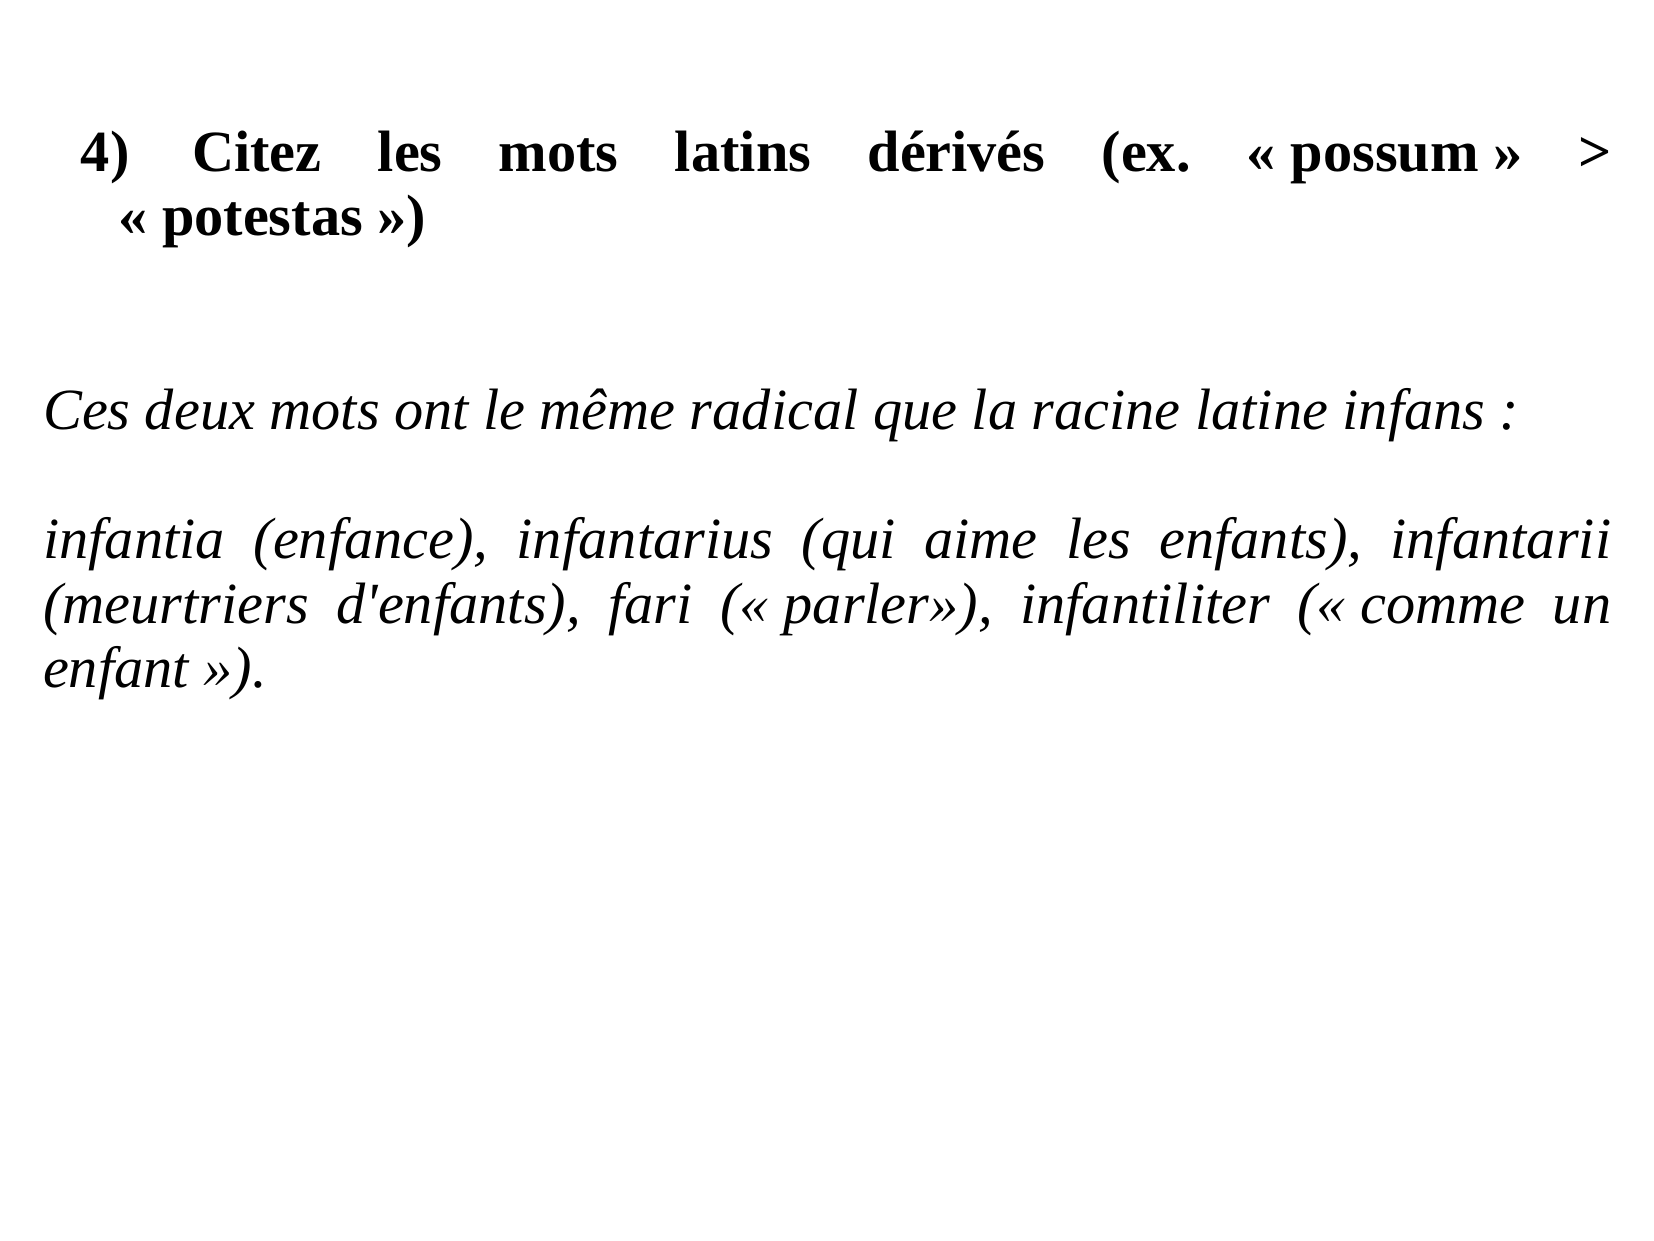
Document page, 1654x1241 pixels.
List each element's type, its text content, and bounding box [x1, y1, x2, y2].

text_box 4) Citez les mots latins dérivés (ex. « possum » > « potestas ») Ces deux mots ont le même radical que la racine latine infans : infantia (enfance), infantarius (qui aime les enfants), infantarii (meurtriers d'enfants), fari (« parler»), infantiliter (« comme un enfant »). [28, 111, 1628, 780]
